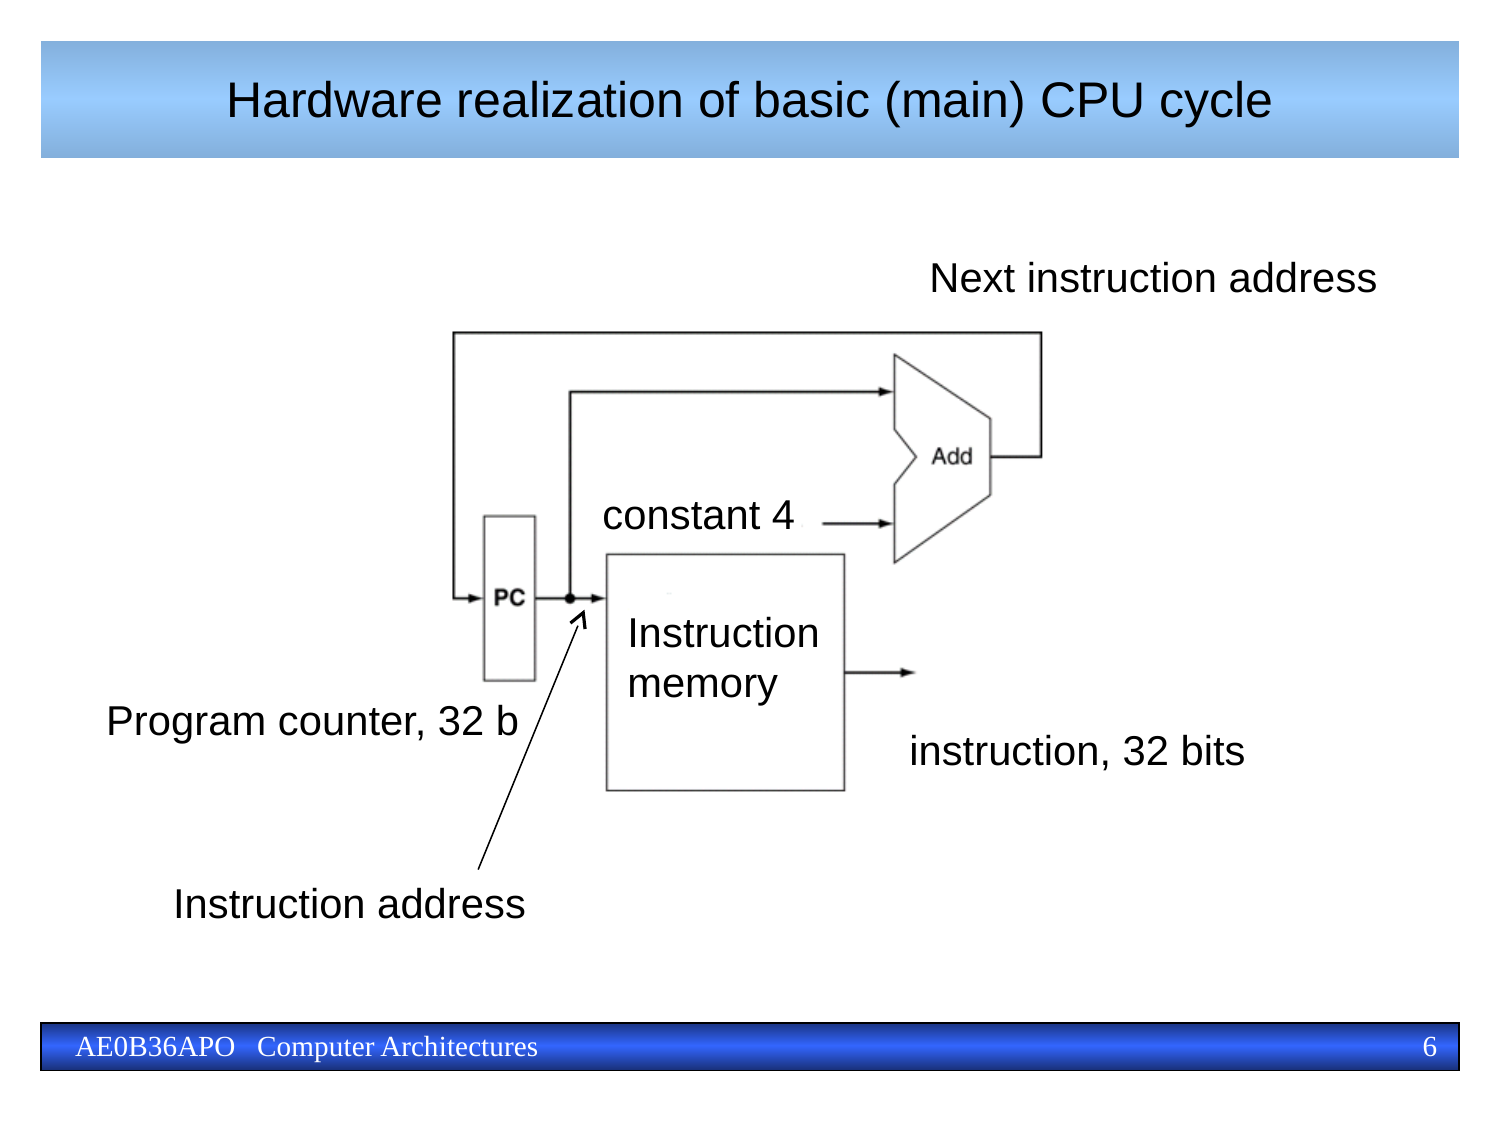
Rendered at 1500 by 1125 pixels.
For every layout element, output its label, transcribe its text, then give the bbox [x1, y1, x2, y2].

picture [434, 752, 525, 812]
text_box Program counter, 32 b [76, 685, 550, 752]
picture [434, 313, 1066, 812]
text_box Instruction memory [612, 597, 838, 714]
text_box constant 4 [572, 479, 845, 546]
text_box Next instruction address [899, 243, 1393, 309]
title Hardware realization of basic (main) CPU cycle [41, 41, 1459, 158]
text_box Instruction address [88, 869, 597, 936]
text_box instruction, 32 bits [879, 716, 1388, 782]
text_box Program counter, 32 b [528, 699, 550, 752]
